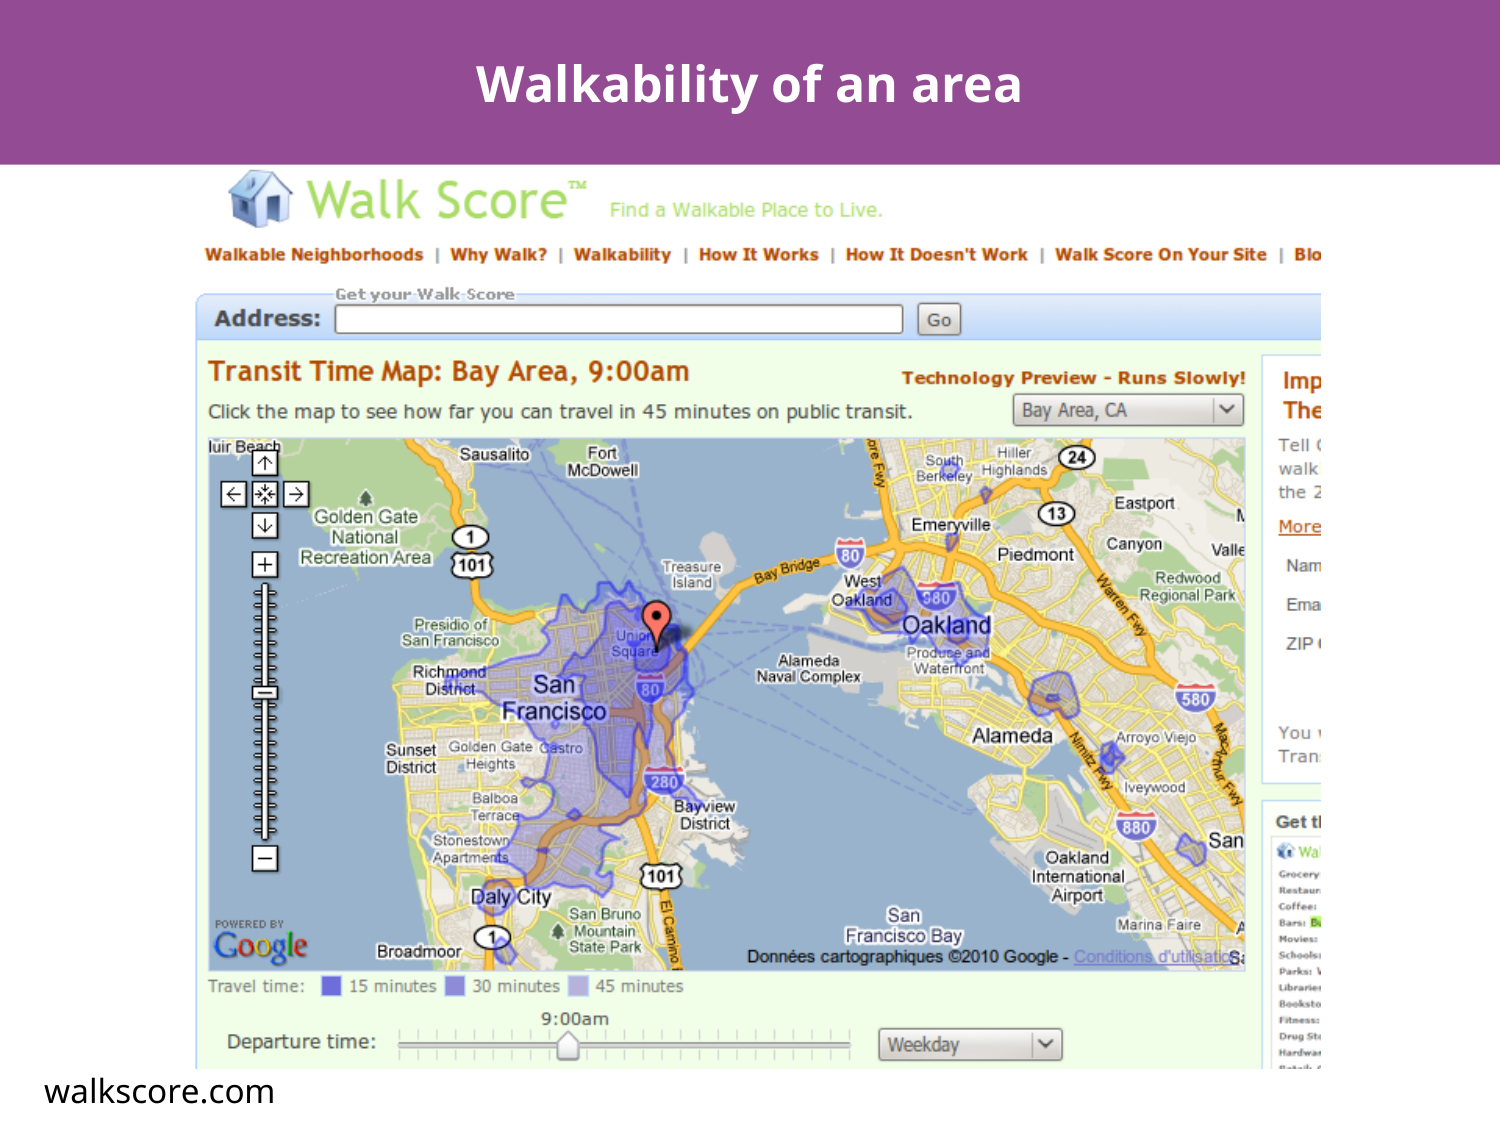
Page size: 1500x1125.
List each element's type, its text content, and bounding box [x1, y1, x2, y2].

picture [177, 167, 1321, 1070]
text_box walkscore.com [29, 1062, 1359, 1125]
text_box Walkability of an area [0, 0, 1500, 165]
